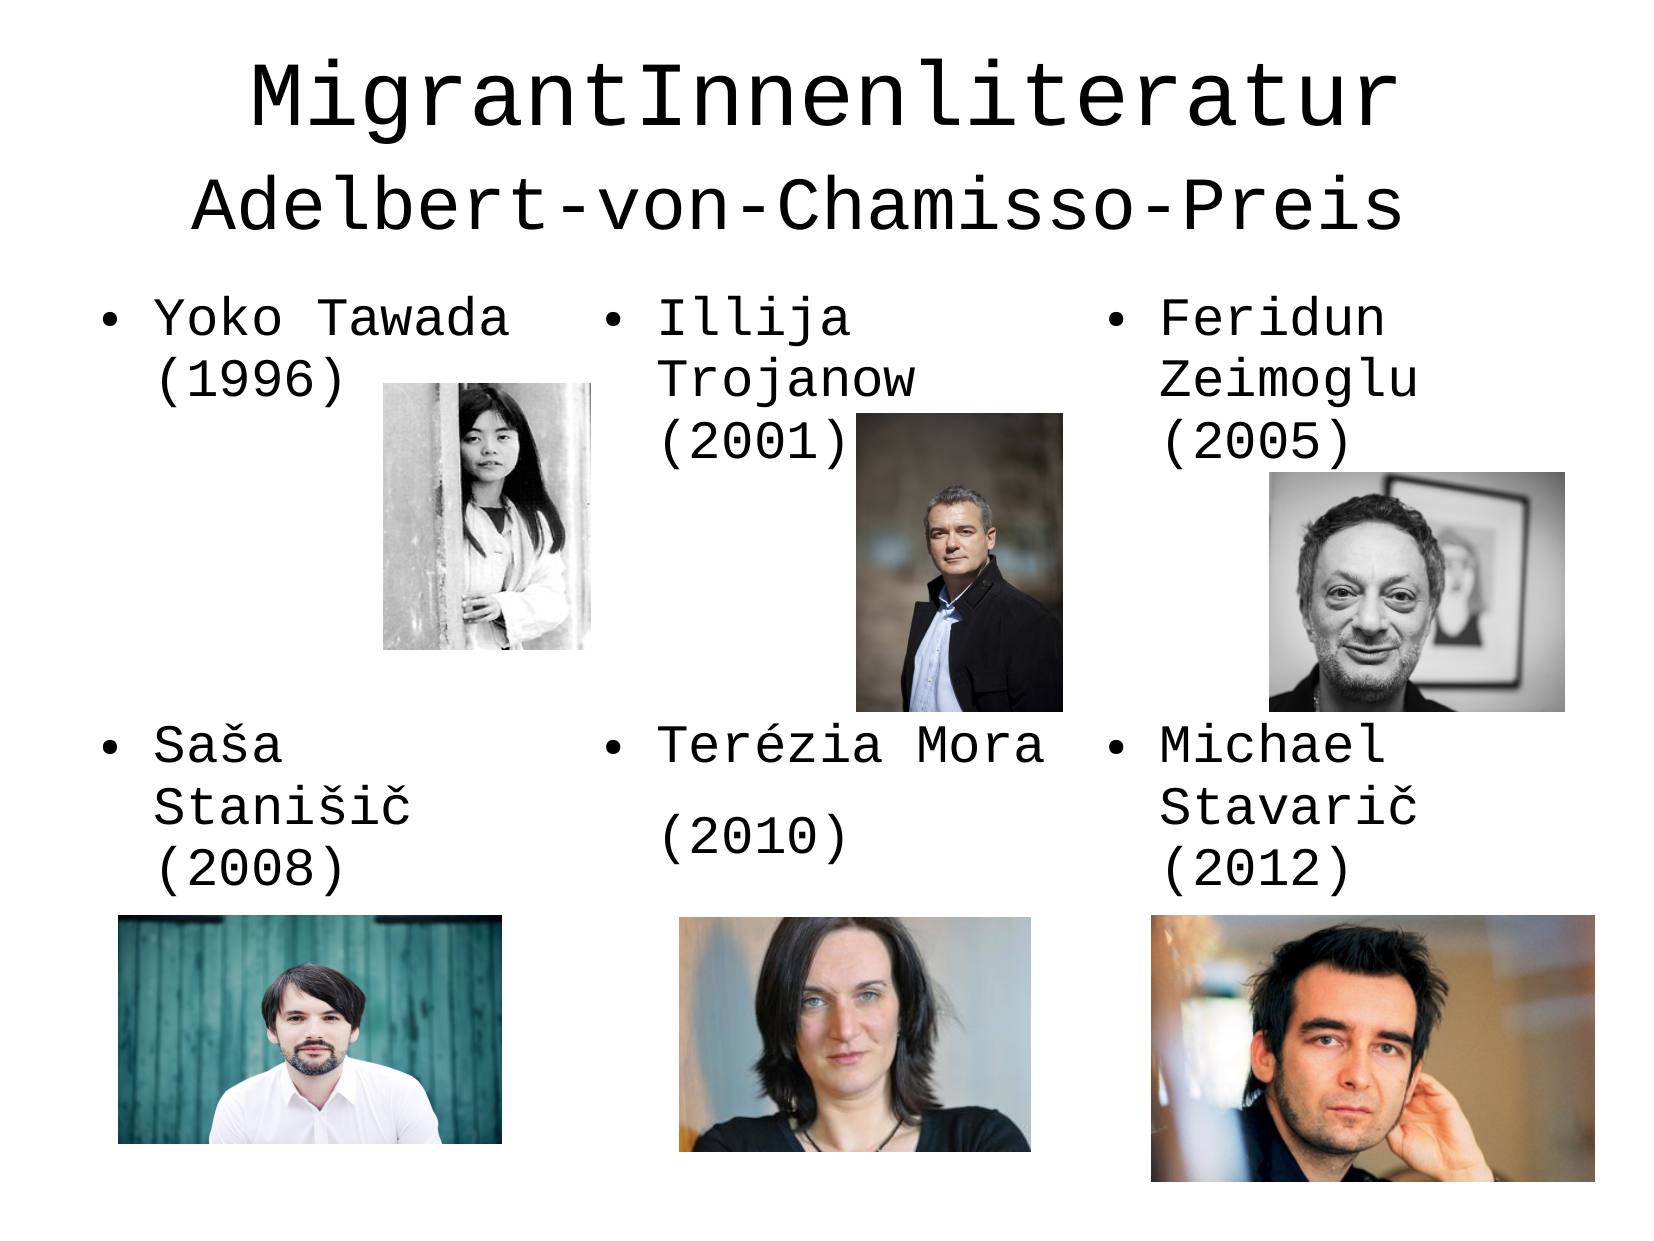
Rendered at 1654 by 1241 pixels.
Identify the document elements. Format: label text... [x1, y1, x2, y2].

picture [856, 413, 1063, 712]
list Terézia Mora (2010) [585, 717, 1065, 1109]
picture [383, 383, 591, 650]
picture [679, 917, 1031, 1152]
list Michael Stavarič (2012) [1088, 717, 1569, 1109]
picture [1269, 472, 1565, 712]
list Yoko Tawada (1996) [82, 290, 562, 681]
picture [1151, 915, 1595, 1182]
list Feridun Zeimoglu (2005) [1088, 290, 1569, 681]
list Saša Stanišič (2008) [82, 717, 562, 1109]
picture [118, 915, 502, 1144]
title MigrantInnenliteratur Adelbert-von-Chamisso-Preis [82, 49, 1571, 257]
list Illija Trojanow (2001) [585, 290, 1065, 681]
